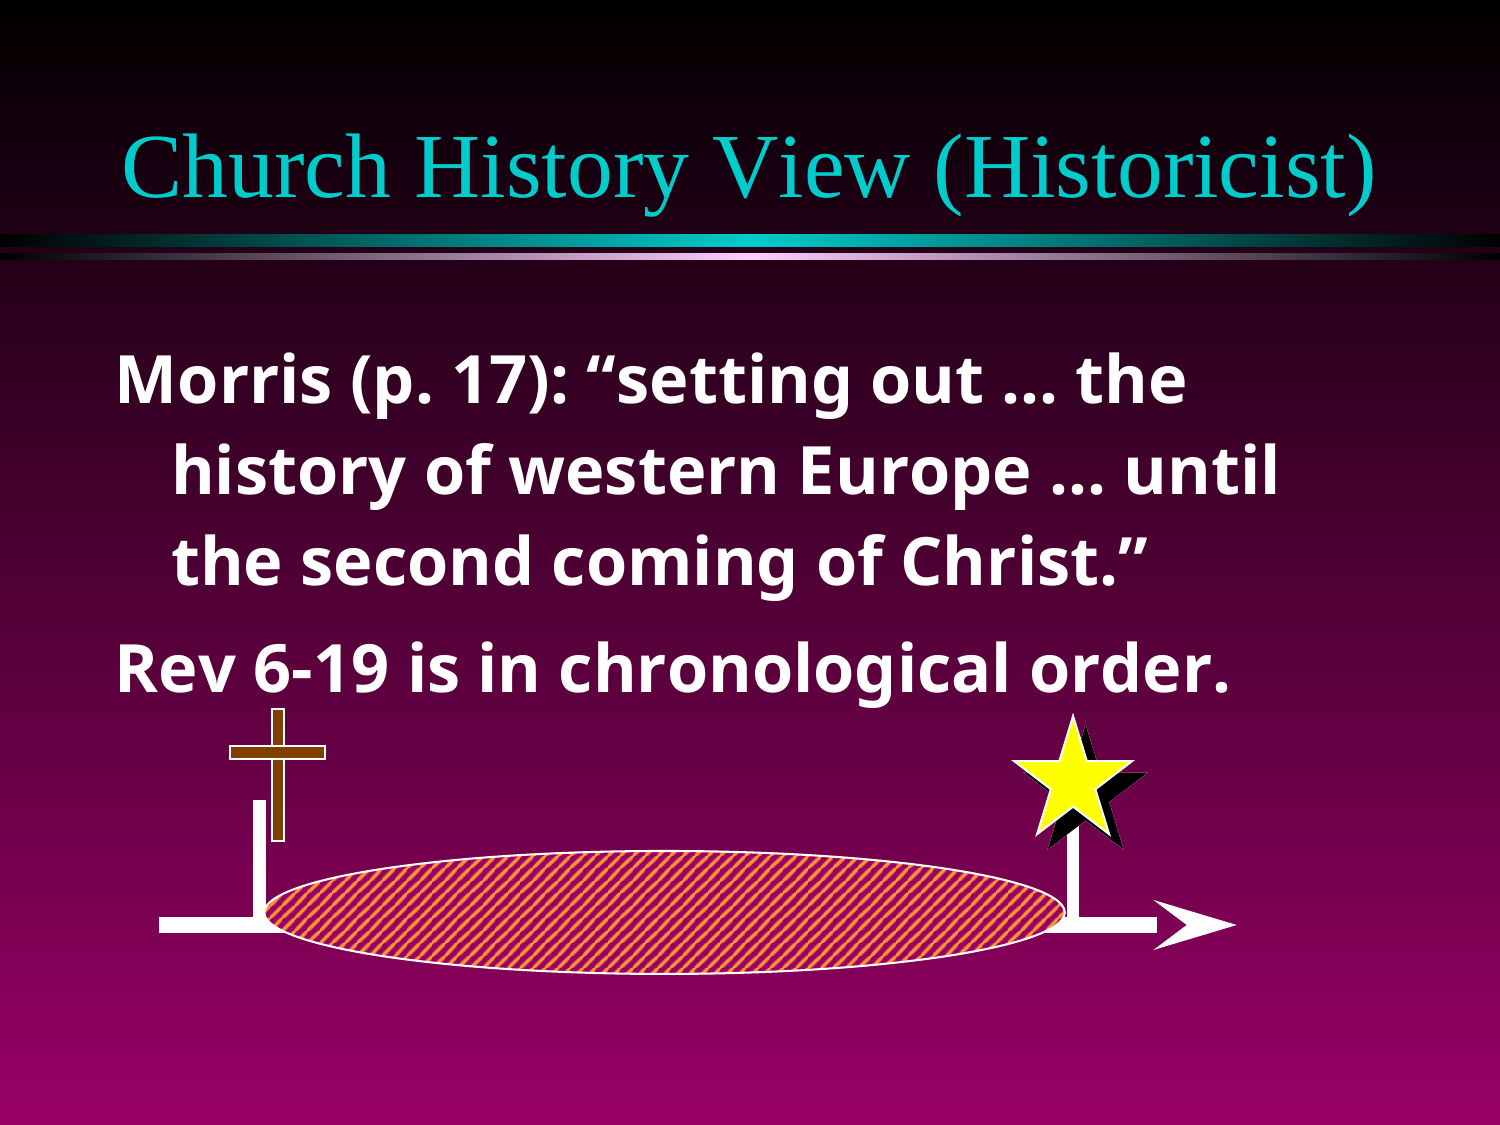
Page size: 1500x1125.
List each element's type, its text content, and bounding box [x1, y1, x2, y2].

text_box [230, 708, 326, 842]
list Morris (p. 17): “setting out … the history of western Europe … until the second coming of Christ.” Rev 6-19 is in chronological order. [99, 324, 1388, 671]
text_box [1014, 716, 1132, 835]
text_box [264, 850, 1065, 974]
title Church History View (Historicist) [39, 37, 1461, 225]
